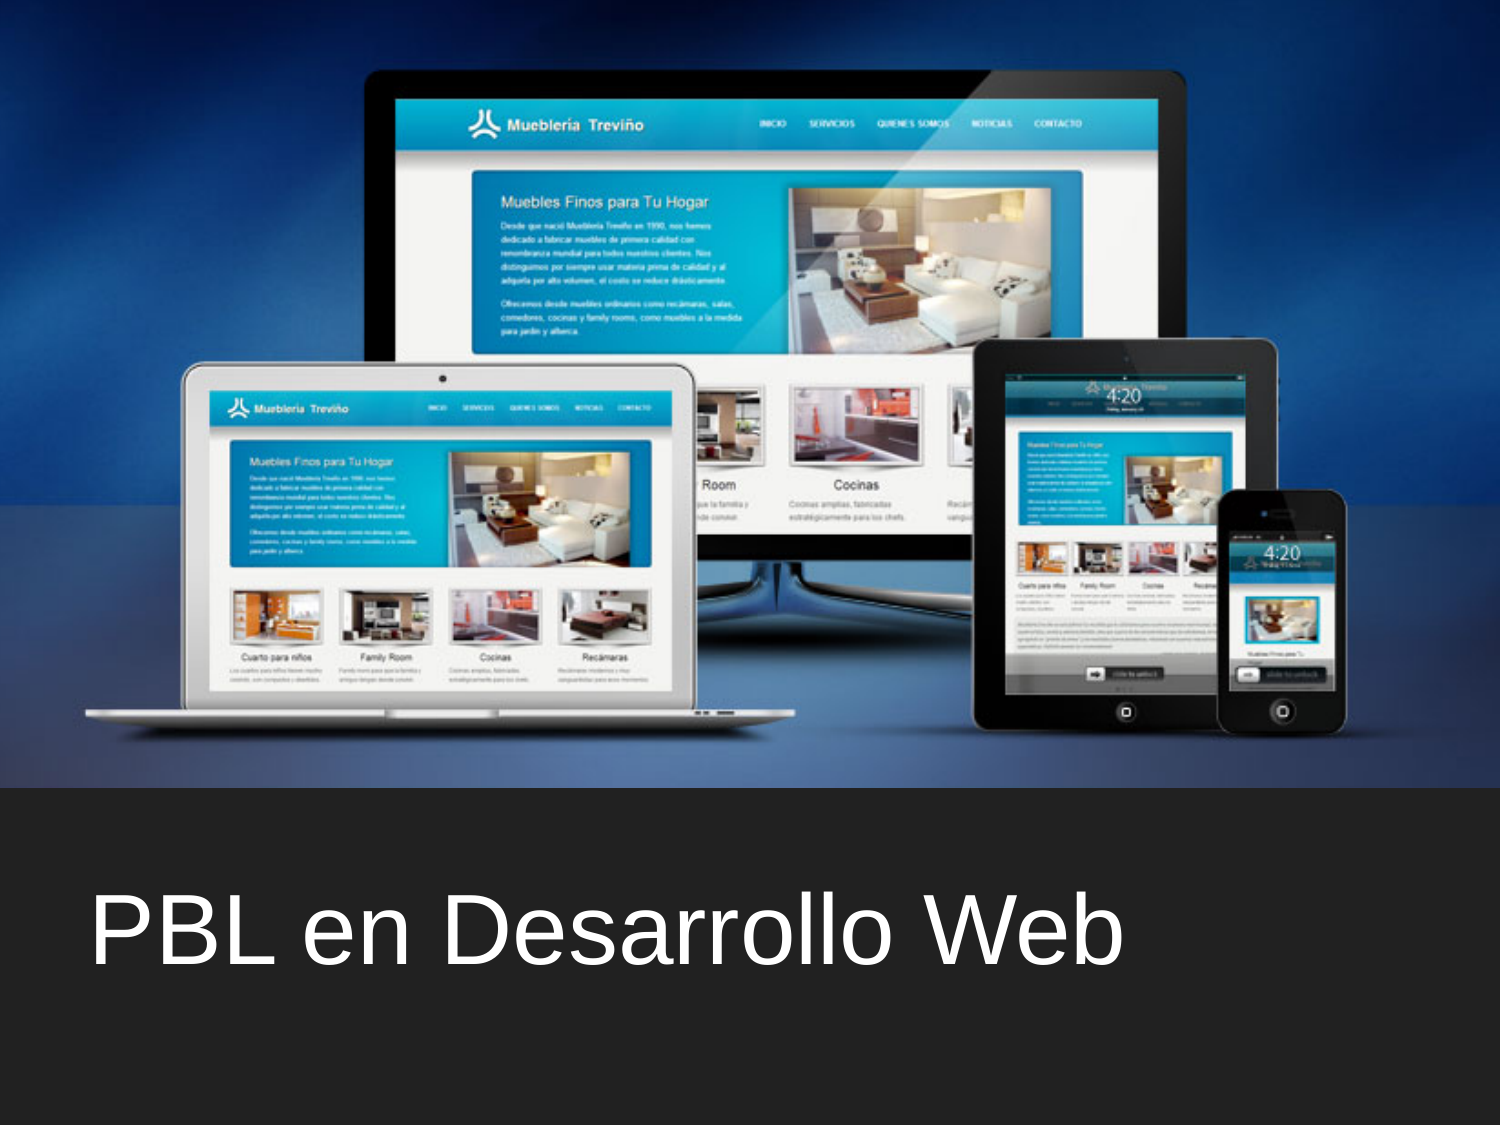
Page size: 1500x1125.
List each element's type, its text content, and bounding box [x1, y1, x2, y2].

picture [0, 0, 1500, 788]
text_box PBL en Desarrollo Web [73, 849, 1379, 1015]
